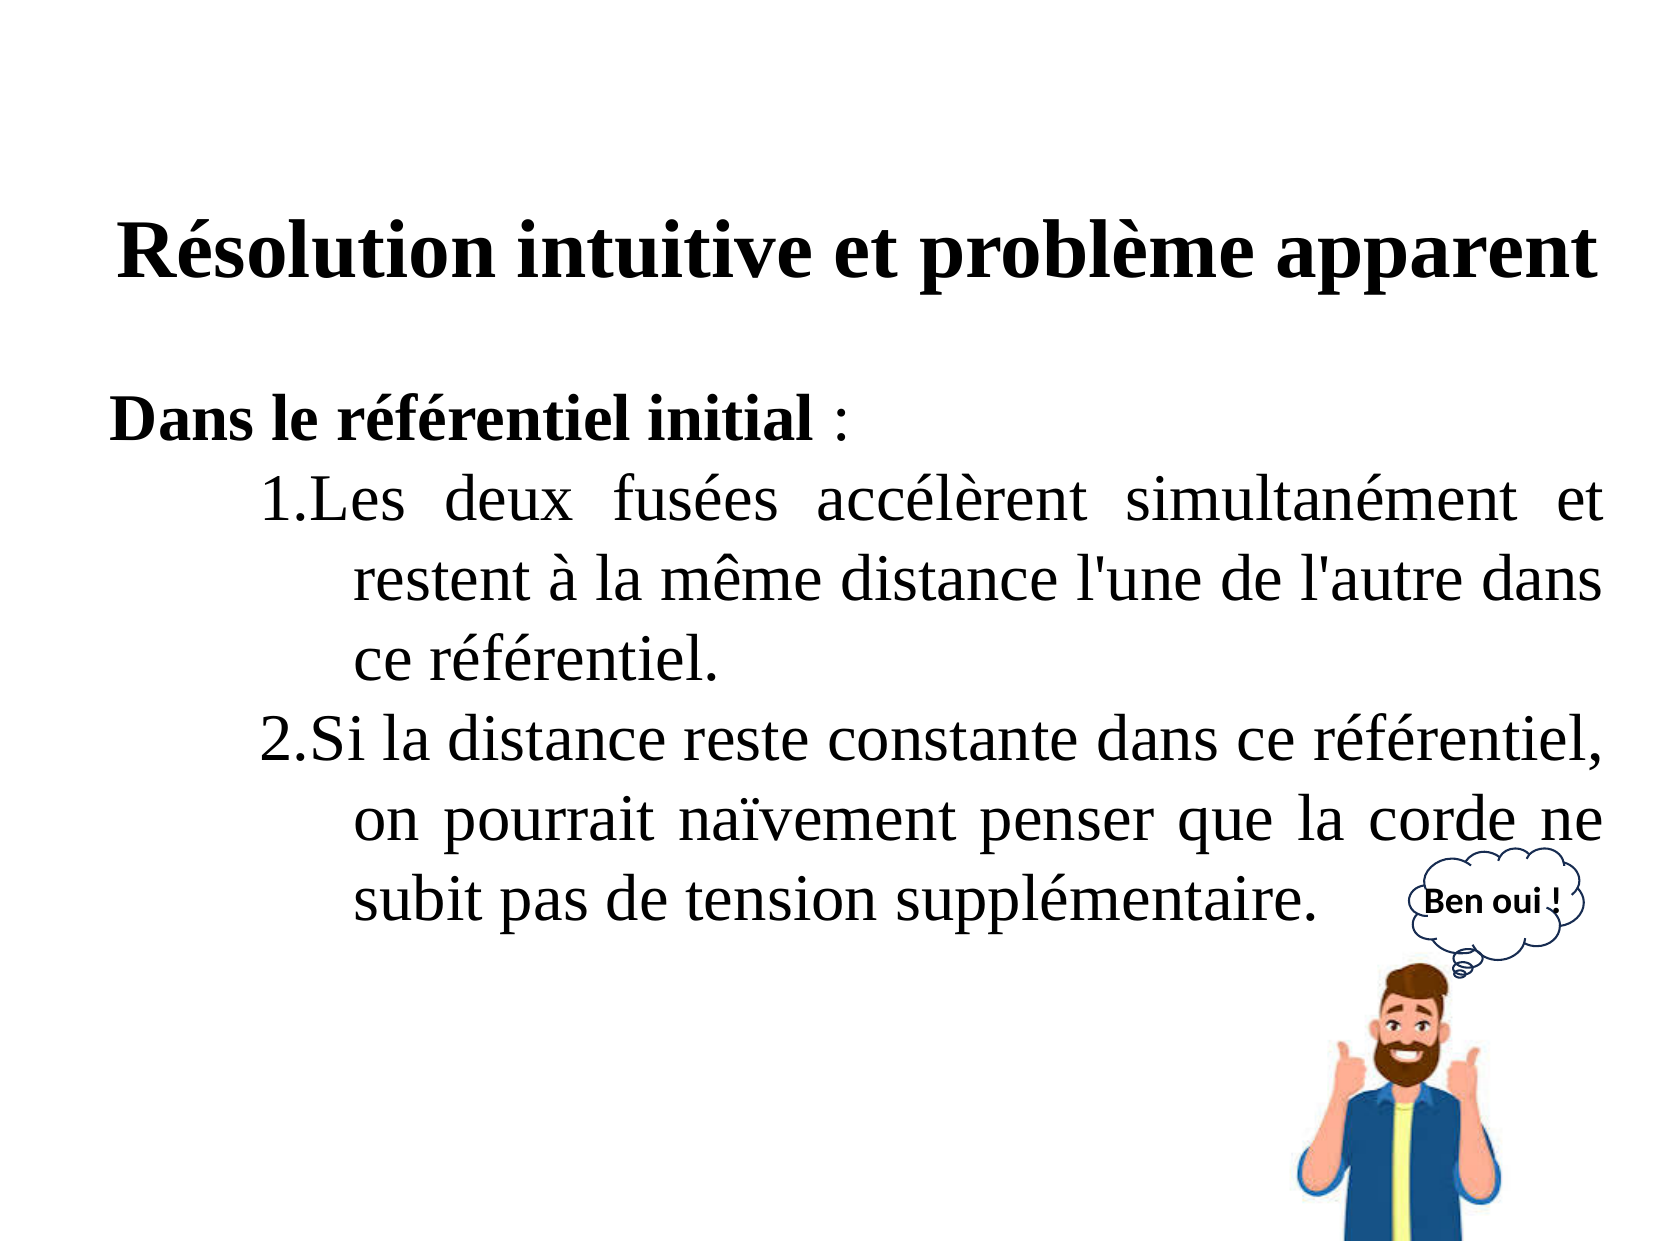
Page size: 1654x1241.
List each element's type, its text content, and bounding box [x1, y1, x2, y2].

picture [1526, 940, 1550, 945]
picture [1455, 952, 1481, 965]
picture [1240, 940, 1559, 1241]
text_box Résolution intuitive et problème apparent Dans le référentiel initial : Les deux fusées accélèrent simultanément et restent à la même distance l'une de l'autre dans ce référentiel. Si la distance reste constante dans ce référentiel, on pourrait naïvement penser que la corde ne subit pas de tension supplémentaire. [94, 186, 1622, 950]
text_box Ben oui ! [1408, 868, 1584, 930]
picture [1436, 940, 1523, 958]
